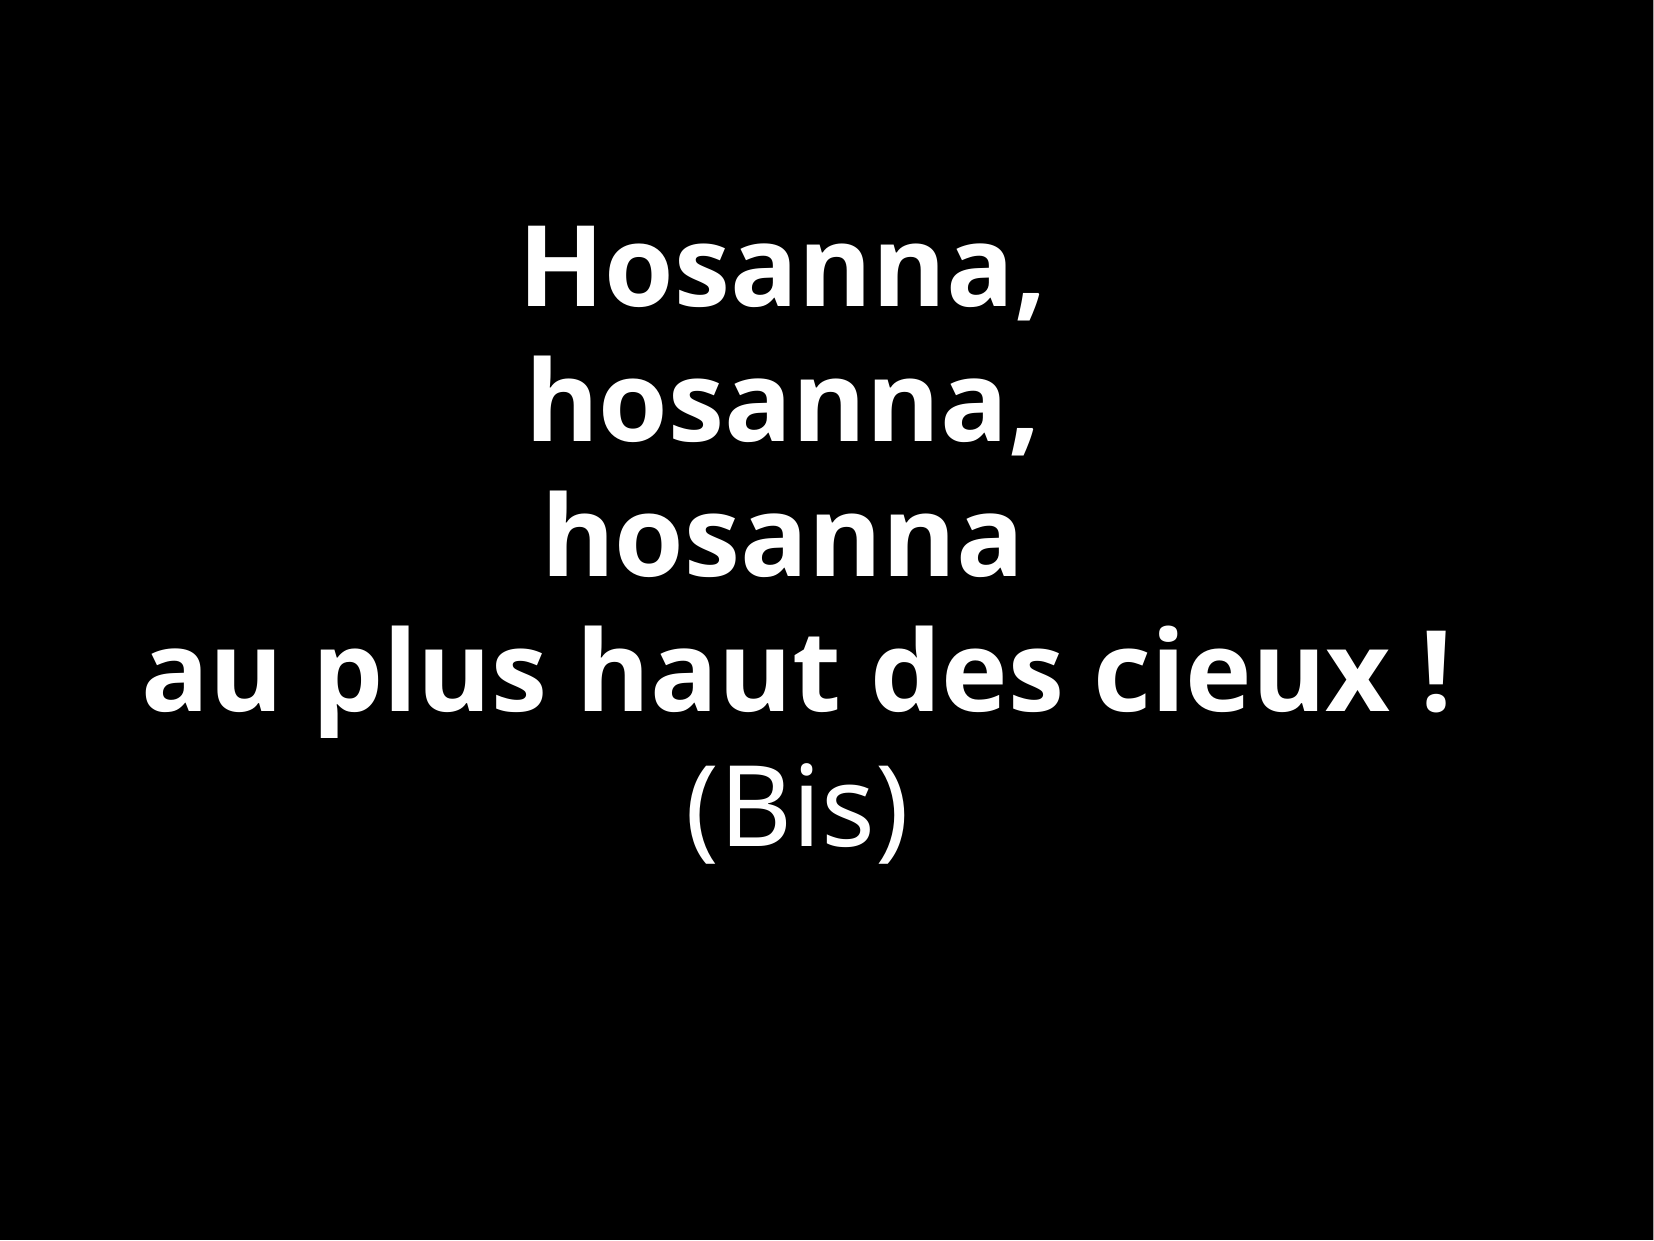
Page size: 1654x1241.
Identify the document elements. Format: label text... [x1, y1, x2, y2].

text_box Hosanna, hosanna, hosanna au plus haut des cieux ! (Bis) [88, 88, 1507, 975]
